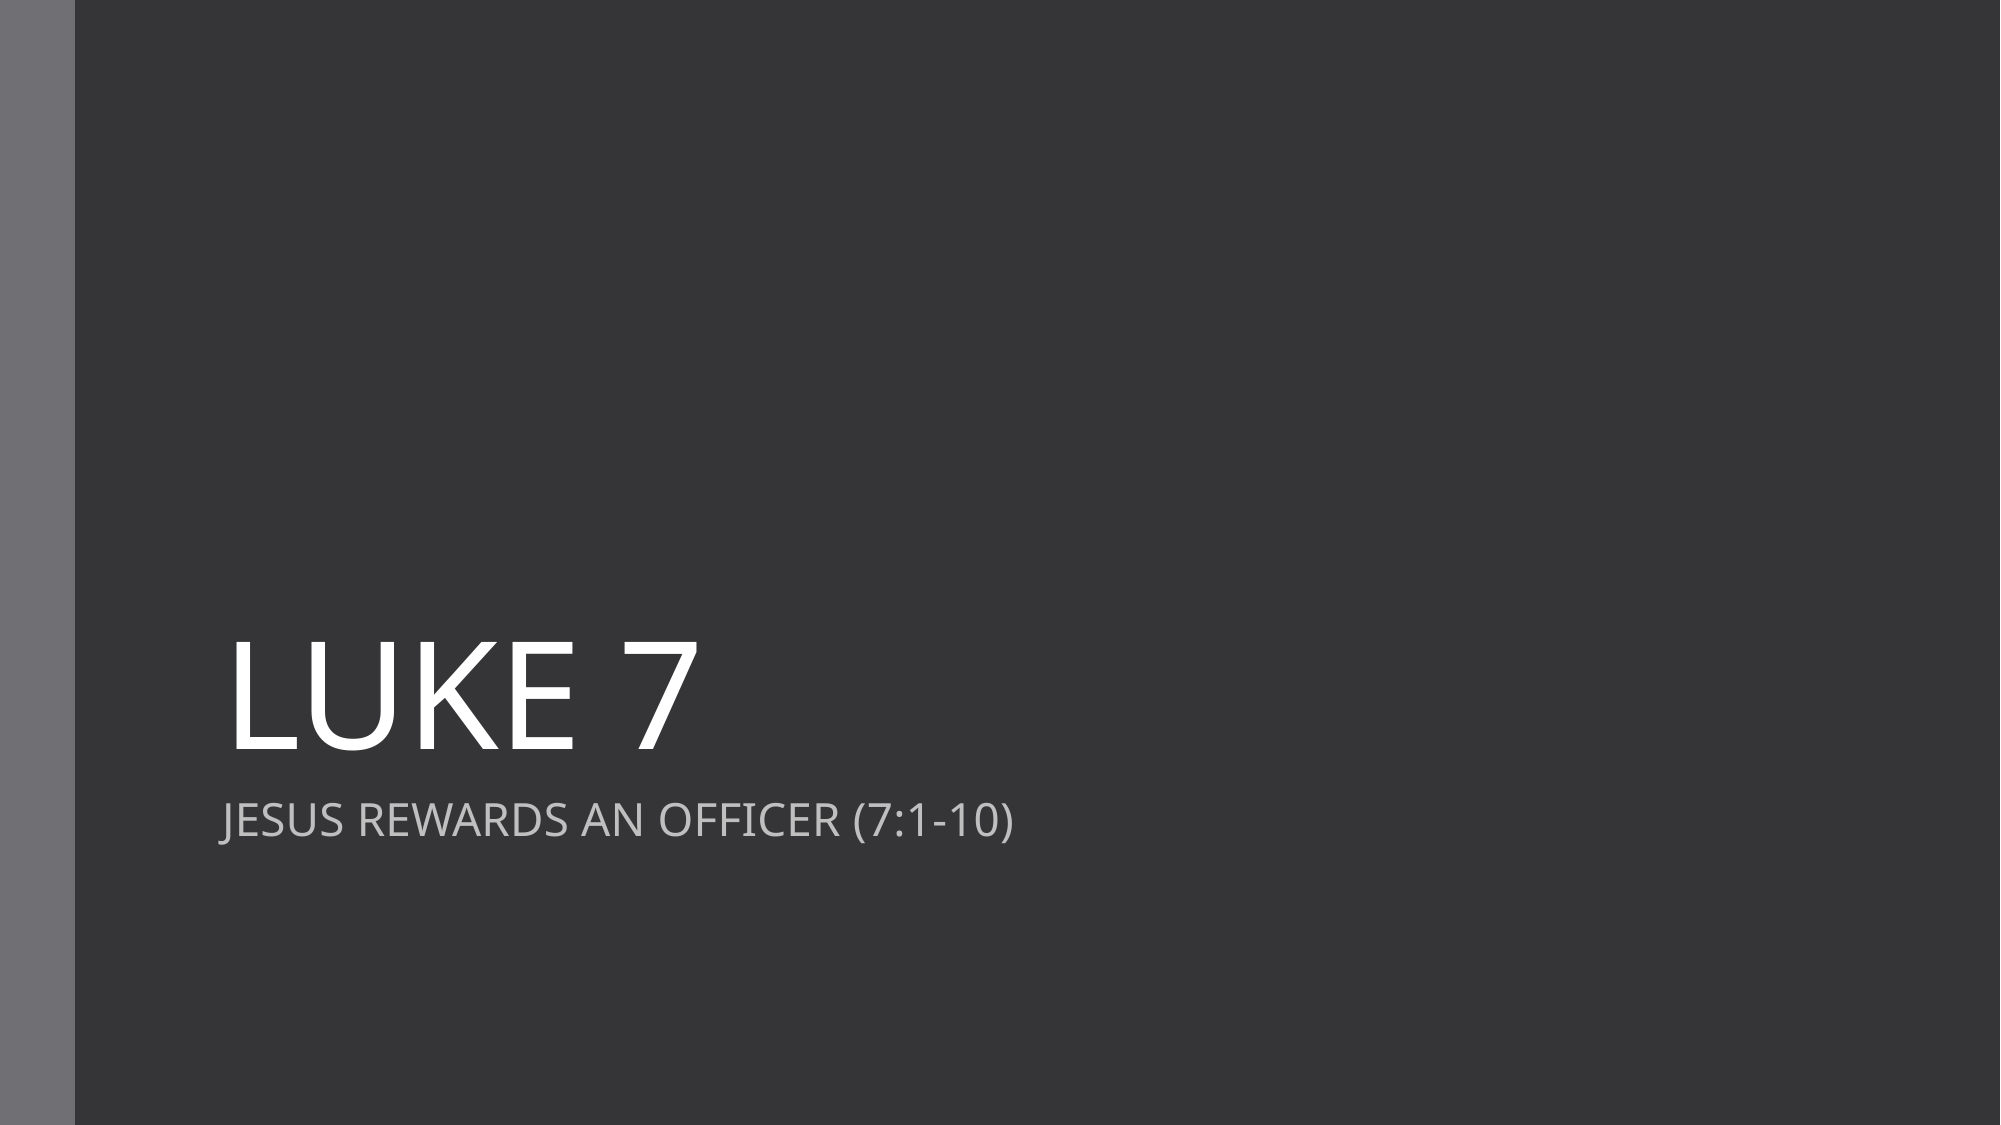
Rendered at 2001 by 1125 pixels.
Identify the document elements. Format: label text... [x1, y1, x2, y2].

title LUKE 7 [206, 124, 1752, 787]
subtitle JESUS REWARDS AN OFFICER (7:1-10) [206, 787, 1752, 1066]
